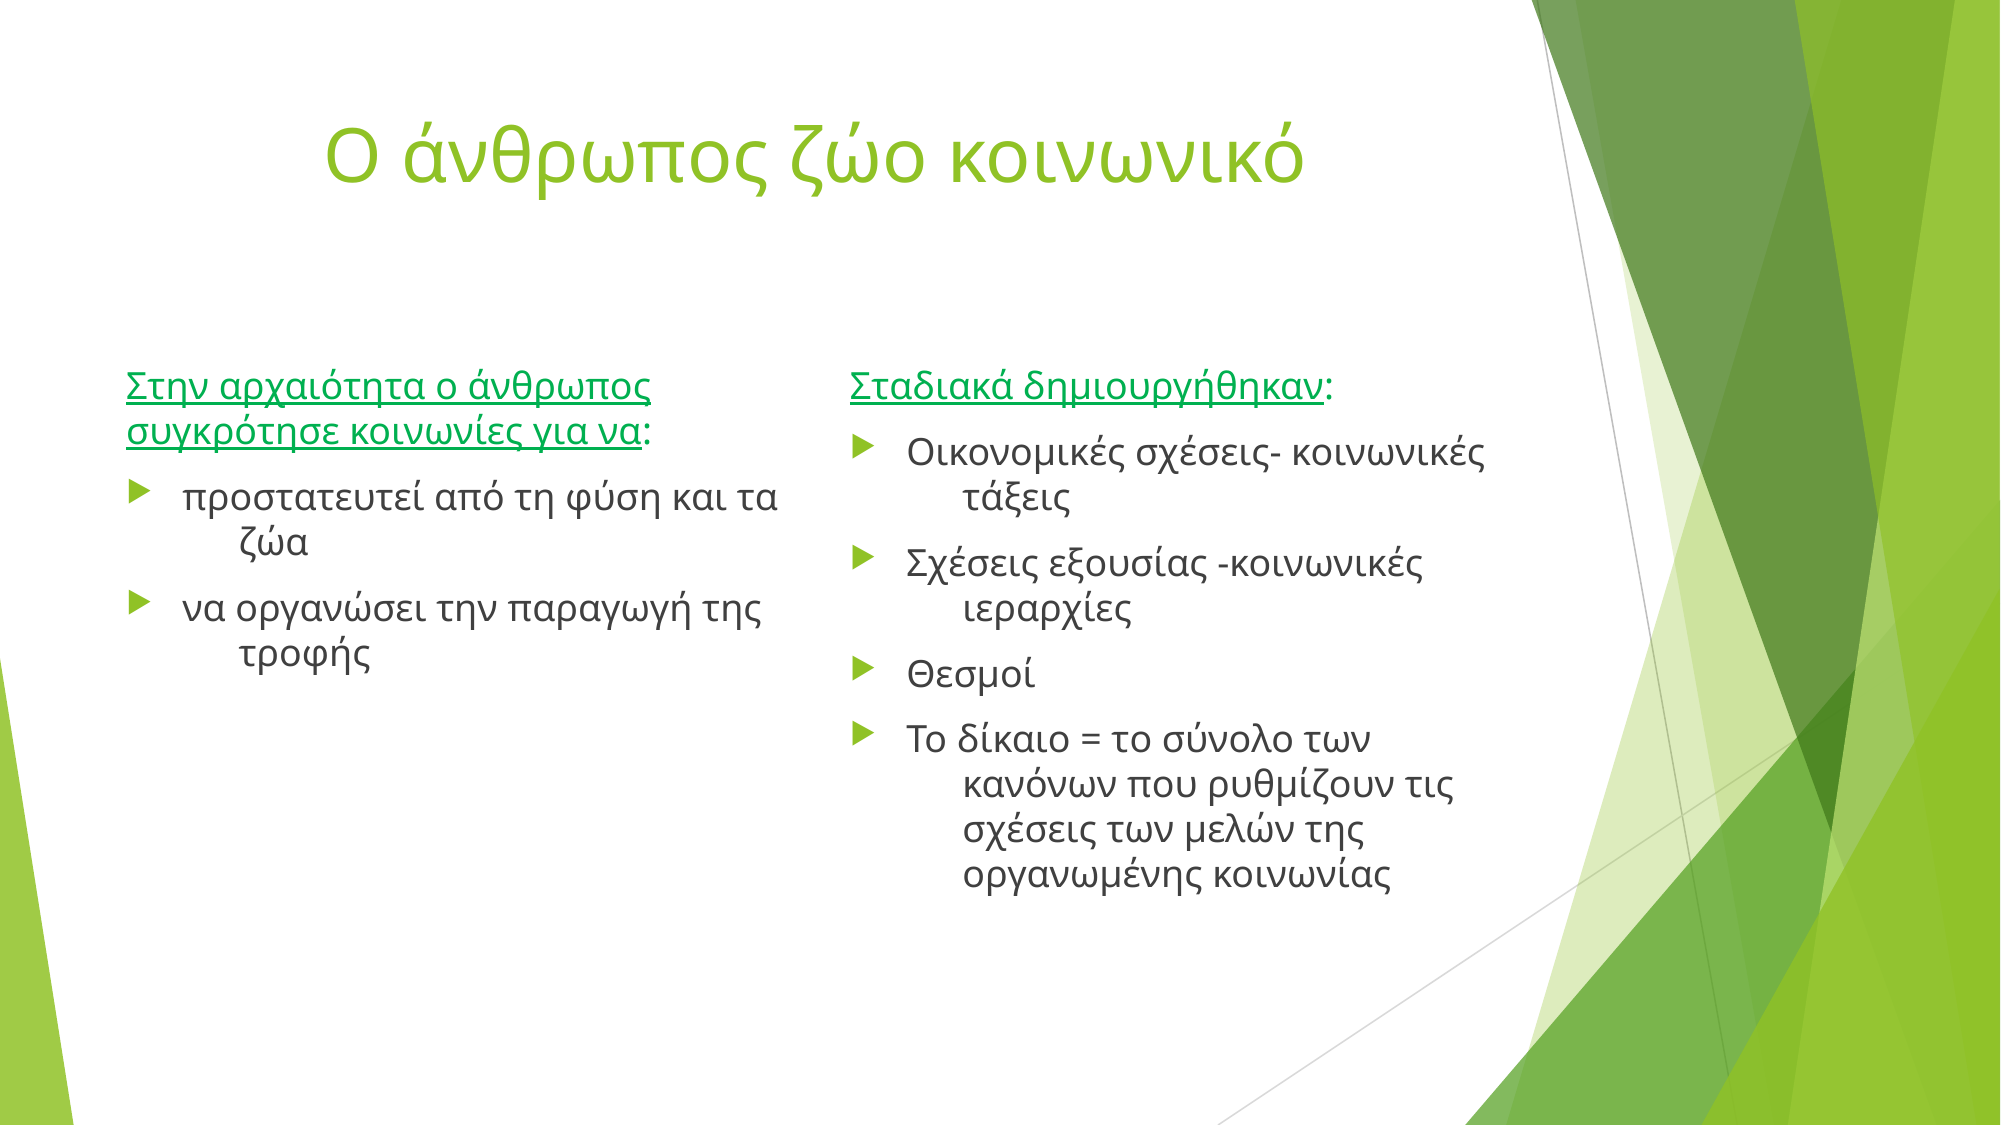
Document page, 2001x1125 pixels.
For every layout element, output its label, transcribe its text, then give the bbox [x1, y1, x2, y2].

title Ο άνθρωπος ζώο κοινωνικό [111, 99, 1522, 317]
list Στην αρχαιότητα ο άνθρωπος συγκρότησε κοινωνίες για να: προστατευτεί από τη φύση και τα ζώα να οργανώσει την παραγωγή της τροφής [111, 354, 798, 992]
list Σταδιακά δημιουργήθηκαν: Οικονομικές σχέσεις- κοινωνικές τάξεις Σχέσεις εξουσίας -κοινωνικές ιεραρχίες Θεσμοί Το δίκαιο = το σύνολο των κανόνων που ρυθμίζουν τις σχέσεις των μελών της οργανωμένης κοινωνίας [834, 354, 1522, 992]
